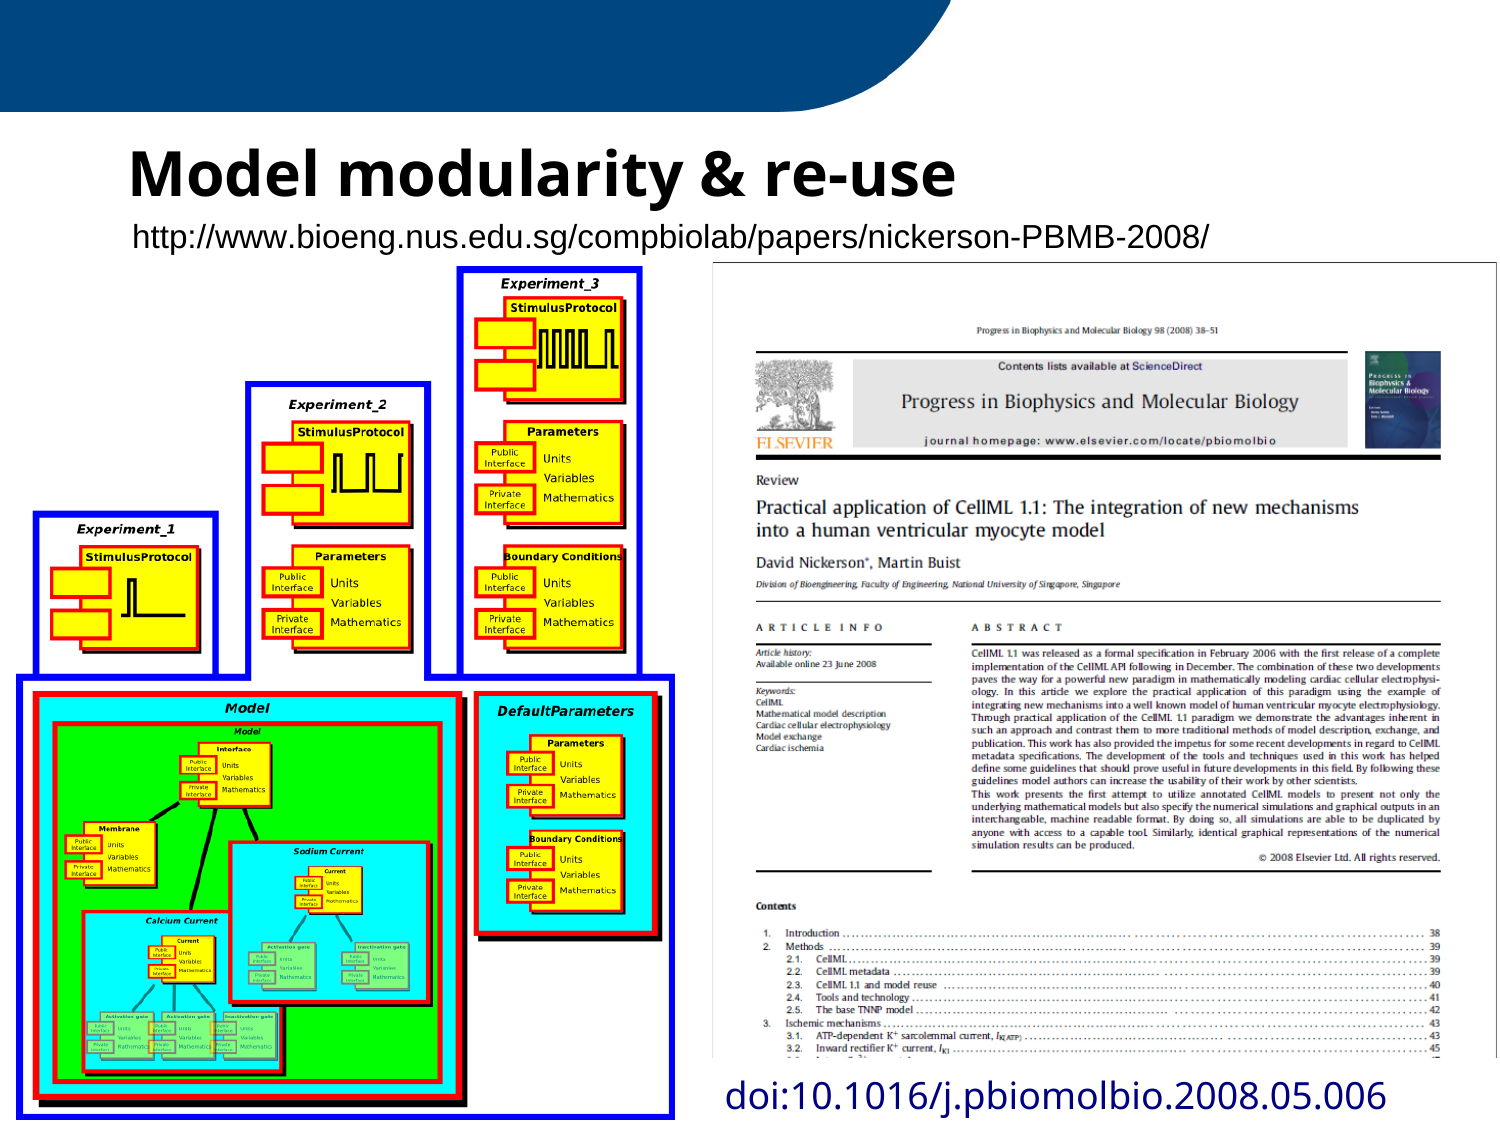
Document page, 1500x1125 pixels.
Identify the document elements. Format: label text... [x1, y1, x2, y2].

title Model modularity & re-use [112, 108, 1388, 237]
picture [16, 266, 676, 1121]
picture [712, 262, 1497, 1058]
text_box doi:10.1016/j.pbiomolbio.2008.05.006 [709, 1064, 1500, 1125]
picture [0, 0, 951, 112]
text_box http://www.bioeng.nus.edu.sg/compbiolab/papers/nickerson-PBMB-2008/ [117, 207, 1227, 263]
